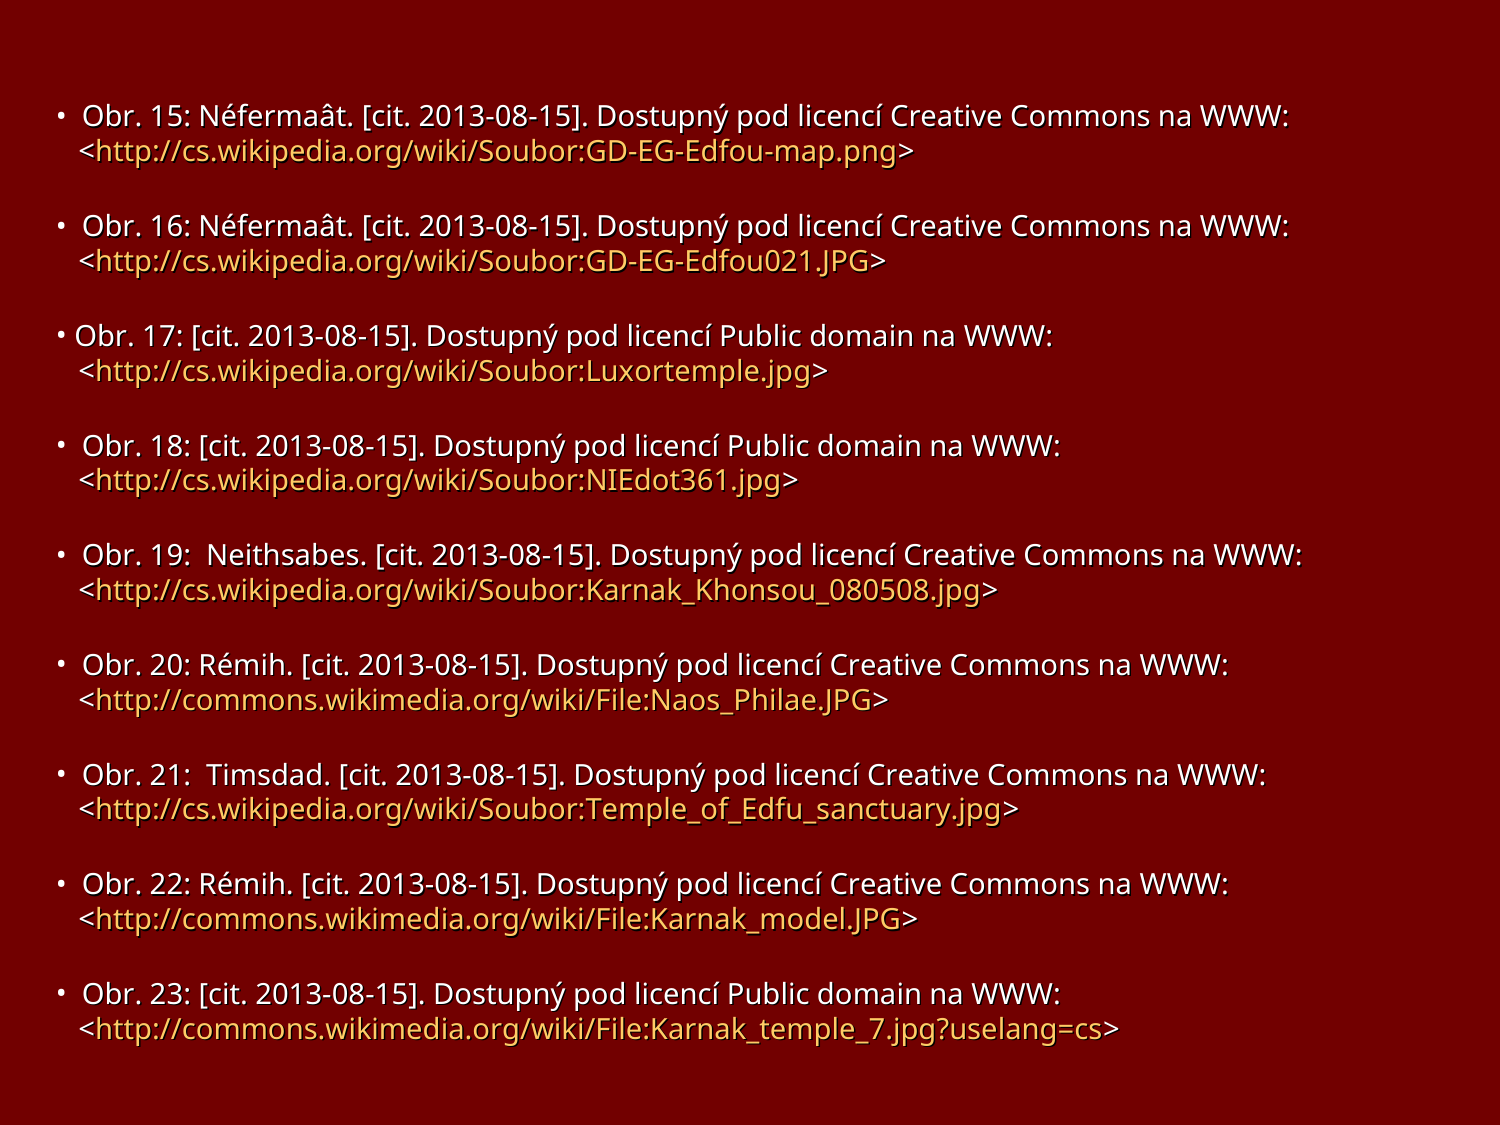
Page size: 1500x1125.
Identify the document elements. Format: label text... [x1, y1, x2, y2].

text_box Obr. 15: Néfermaât. [cit. 2013-08-15]. Dostupný pod licencí Creative Commons na WWW: <http://cs.wikipedia.org/wiki/Soubor:GD-EG-Edfou-map.png> Obr. 16: Néfermaât. [cit. 2013-08-15]. Dostupný pod licencí Creative Commons na WWW: <http://cs.wikipedia.org/wiki/Soubor:GD-EG-Edfou021.JPG> Obr. 17: [cit. 2013-08-15]. Dostupný pod licencí Public domain na WWW: <http://cs.wikipedia.org/wiki/Soubor:Luxortemple.jpg> Obr. 18: [cit. 2013-08-15]. Dostupný pod licencí Public domain na WWW: <http://cs.wikipedia.org/wiki/Soubor:NIEdot361.jpg> Obr. 19: Neithsabes. [cit. 2013-08-15]. Dostupný pod licencí Creative Commons na WWW: <http://cs.wikipedia.org/wiki/Soubor:Karnak_Khonsou_080508.jpg> Obr. 20: Rémih. [cit. 2013-08-15]. Dostupný pod licencí Creative Commons na WWW: <http://commons.wikimedia.org/wiki/File:Naos_Philae.JPG> Obr. 21: Timsdad. [cit. 2013-08-15]. Dostupný pod licencí Creative Commons na WWW: <http://cs.wikipedia.org/wiki/Soubor:Temple_of_Edfu_sanctuary.jpg> Obr. 22: Rémih. [cit. 2013-08-15]. Dostupný pod licencí Creative Commons na WWW: <http://commons.wikimedia.org/wiki/File:Karnak_model.JPG> Obr. 23: [cit. 2013-08-15]. Dostupný pod licencí Public domain na WWW: <http://commons.wikimedia.org/wiki/File:Karnak_temple_7.jpg?uselang=cs> [41, 90, 1483, 1125]
